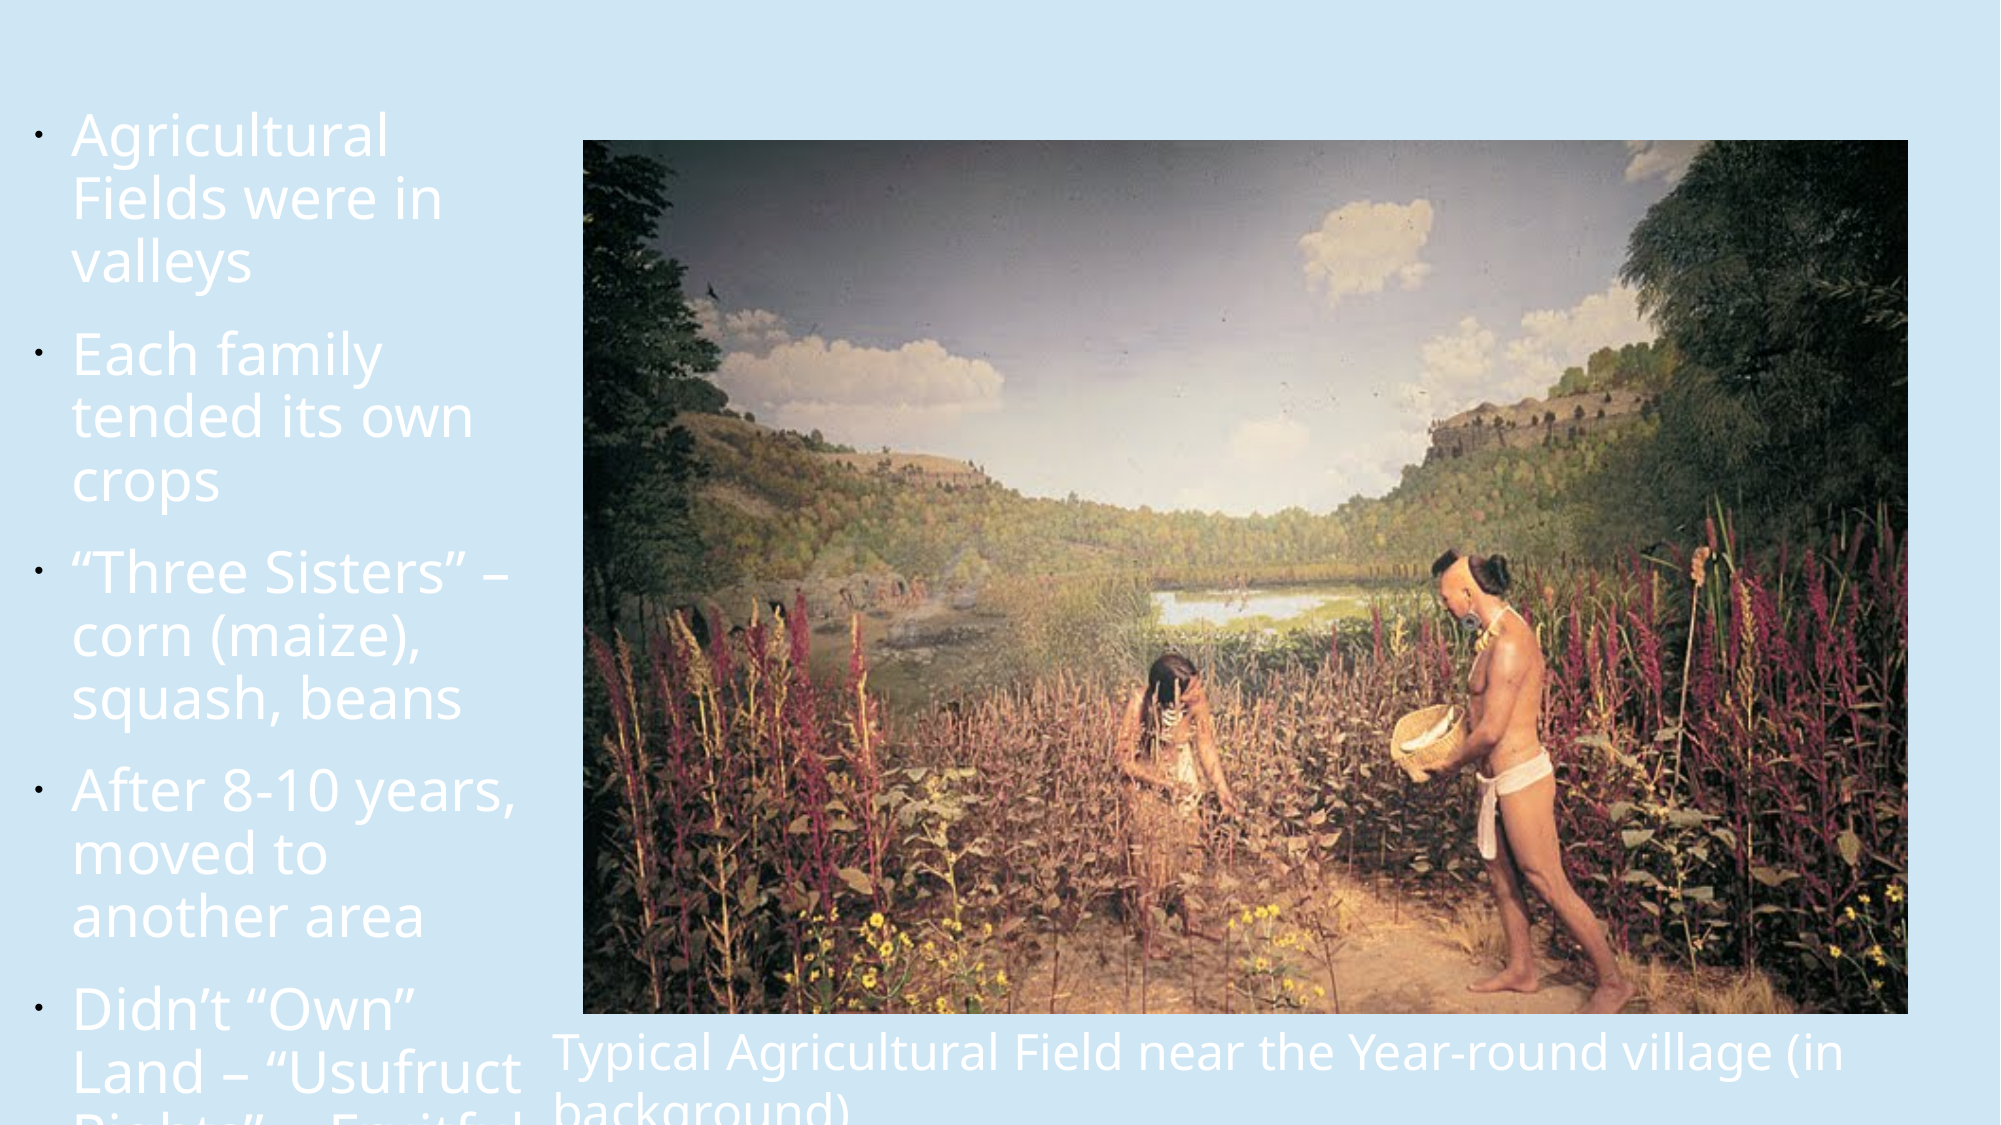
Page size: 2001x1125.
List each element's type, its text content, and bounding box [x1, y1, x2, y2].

picture [583, 140, 1908, 1013]
list Agricultural Fields were in valleys Each family tended its own crops “Three Sisters” – corn (maize), squash, beans After 8-10 years, moved to another area Didn’t “Own” Land – “Usufruct Rights” = Fruitful Use Needed large land areas for planting, hunting & foraging Sustainable and Ecological Principles [19, 98, 552, 1014]
text_box Typical Agricultural Field near the Year-round village (in background) [537, 1013, 2000, 1125]
